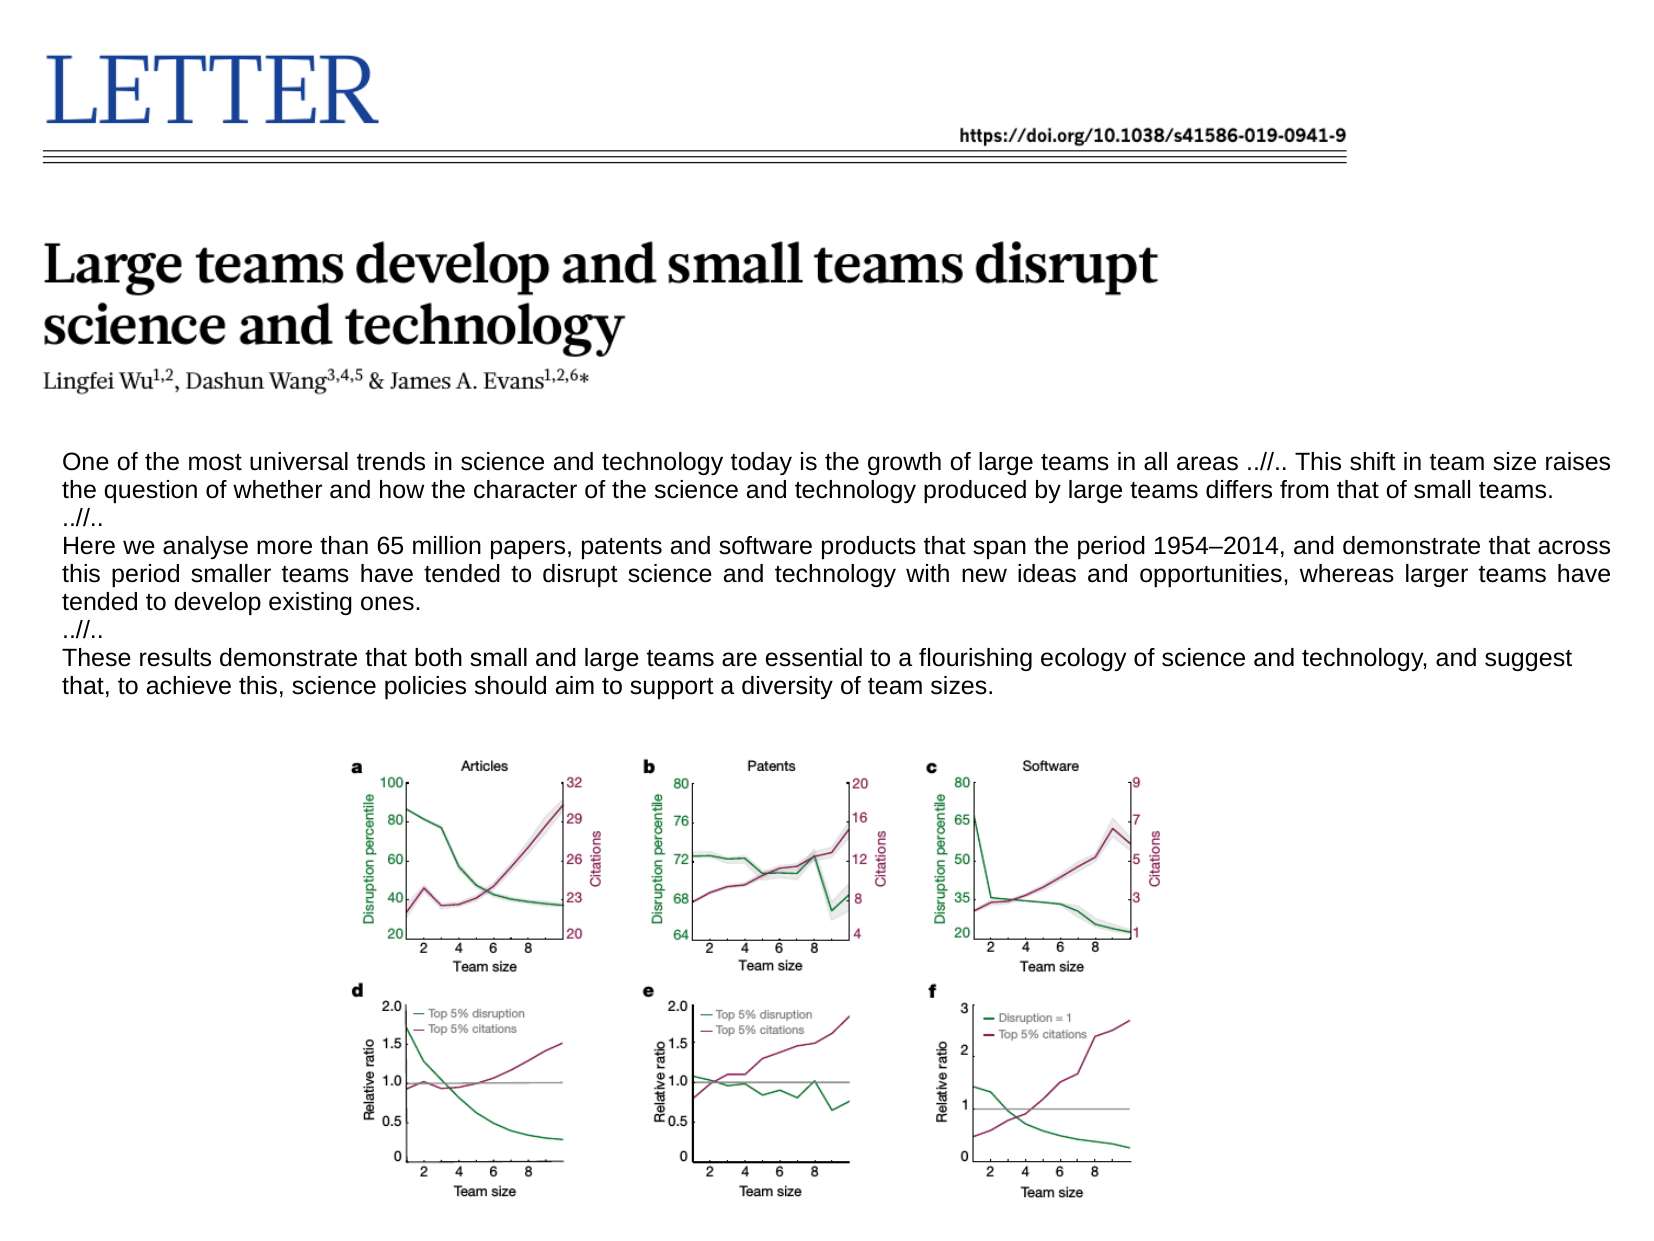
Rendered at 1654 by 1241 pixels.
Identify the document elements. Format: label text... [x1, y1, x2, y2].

picture [318, 737, 1217, 1205]
picture [23, 11, 1368, 423]
text_box One of the most universal trends in science and technology today is the growth of large teams in all areas ..//.. This shift in team size raises the question of whether and how the character of the science and technology produced by large teams differs from that of small teams. ..//.. Here we analyse more than 65 million papers, patents and software products that span the period 1954–2014, and demonstrate that across this period smaller teams have tended to disrupt science and technology with new ideas and opportunities, whereas larger teams have tended to develop existing ones. ..//.. These results demonstrate that both small and large teams are essential to a flourishing ecology of science and technology, and suggest that, to achieve this, science policies should aim to support a diversity of team sizes. [47, 440, 1630, 735]
